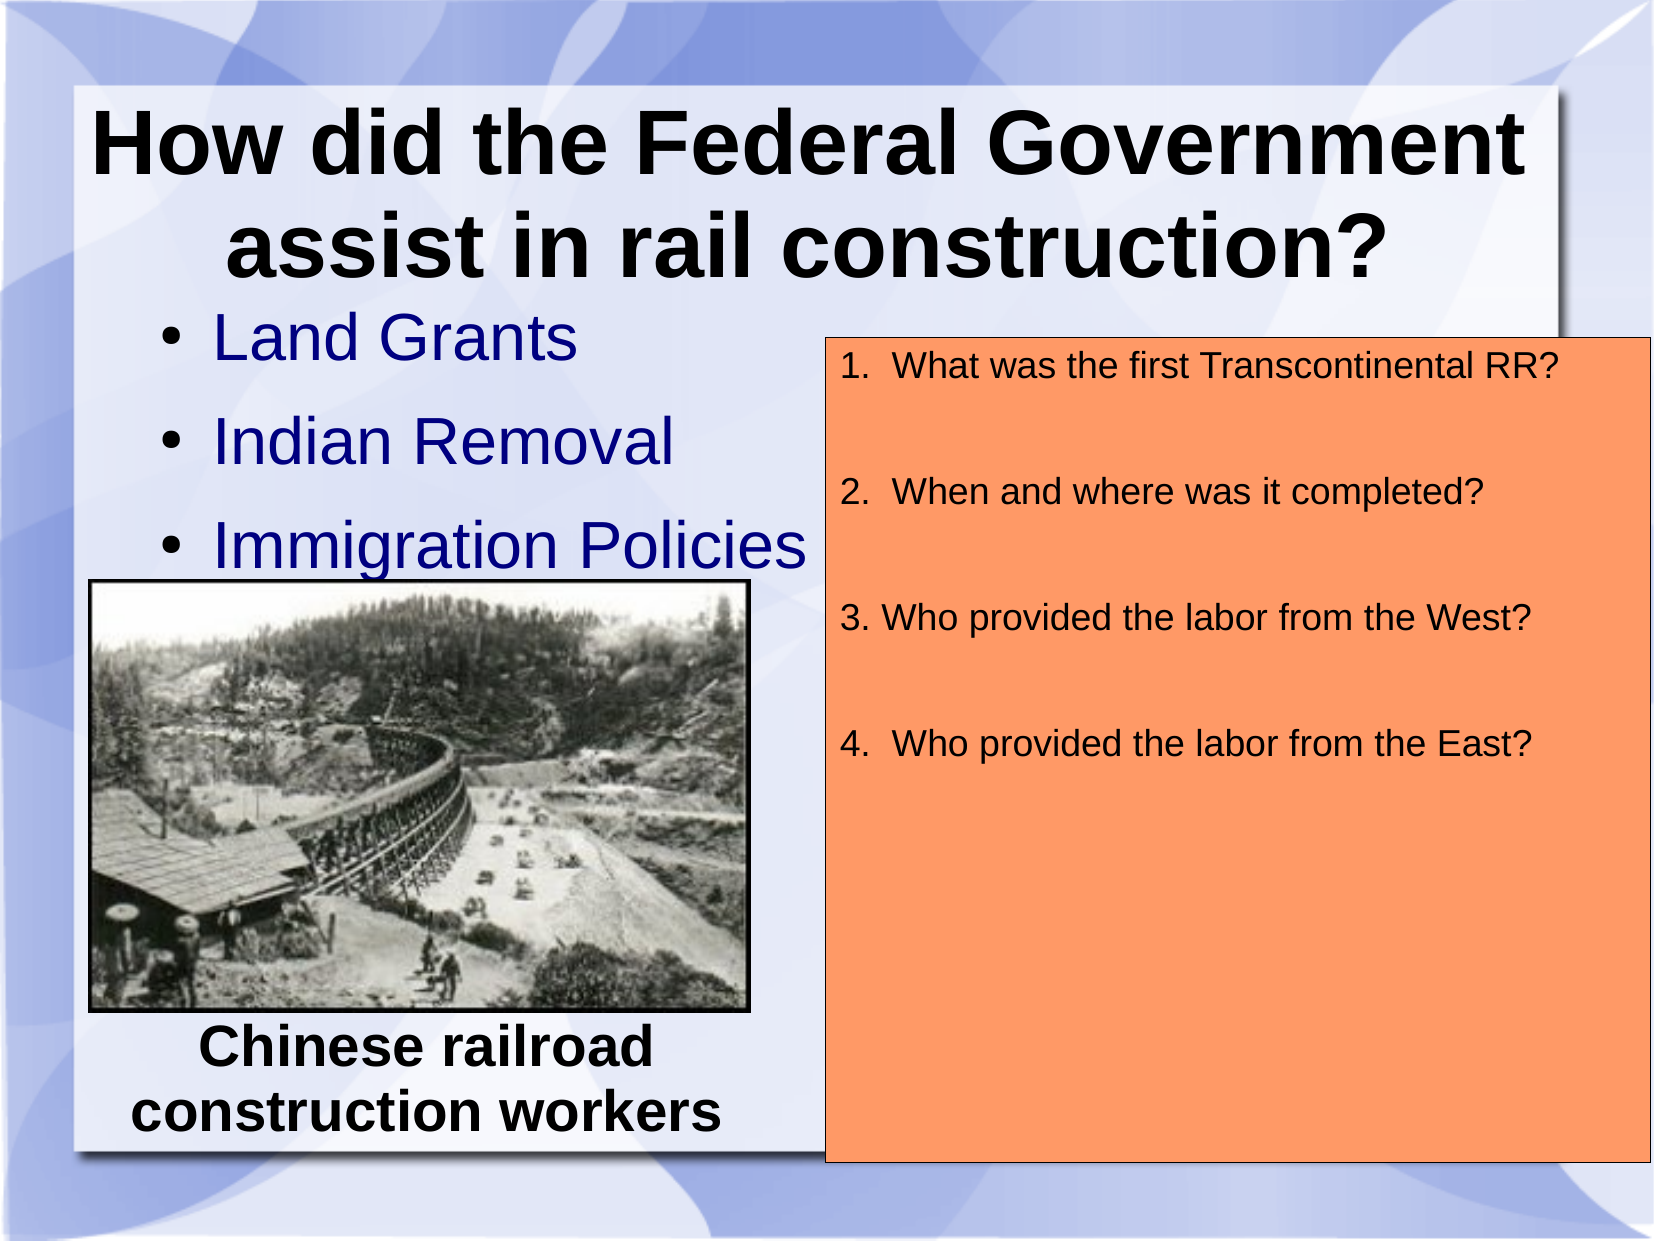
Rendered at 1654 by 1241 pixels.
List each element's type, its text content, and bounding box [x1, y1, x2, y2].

text_box 1. What was the first Transcontinental RR? 2. When and where was it completed? 3. Who provided the labor from the West? 4. Who provided the labor from the East? [825, 337, 1651, 1163]
title How did the Federal Government assist in rail construction? [82, 90, 1536, 298]
text_box Chinese railroad construction workers [104, 1012, 751, 1146]
picture [0, 0, 1654, 1241]
list Land Grants Indian Removal Immigration Policies [141, 300, 1501, 935]
